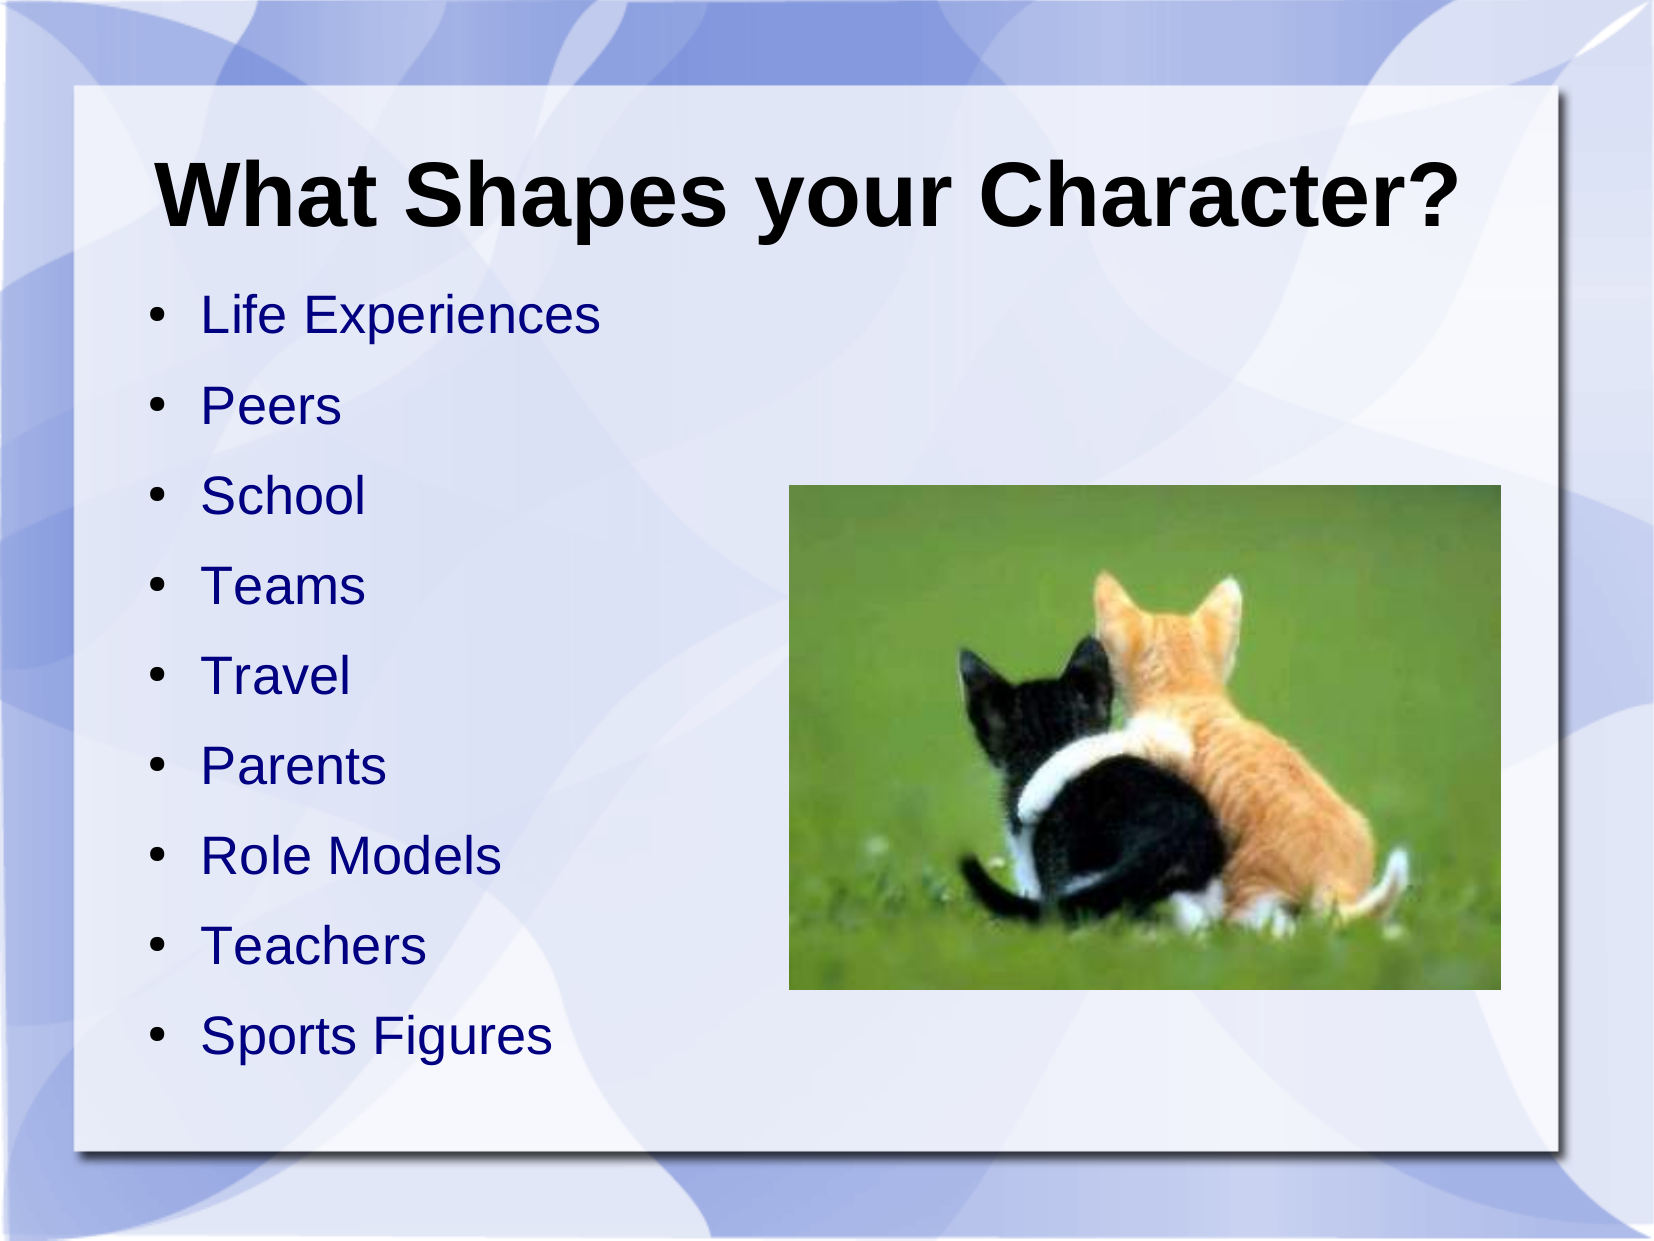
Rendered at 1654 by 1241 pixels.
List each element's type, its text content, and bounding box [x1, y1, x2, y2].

title What Shapes your Character? [82, 90, 1536, 298]
list Life Experiences Peers School Teams Travel Parents Role Models Teachers Sports Figures [129, 285, 1489, 1106]
picture [0, 0, 1654, 1241]
